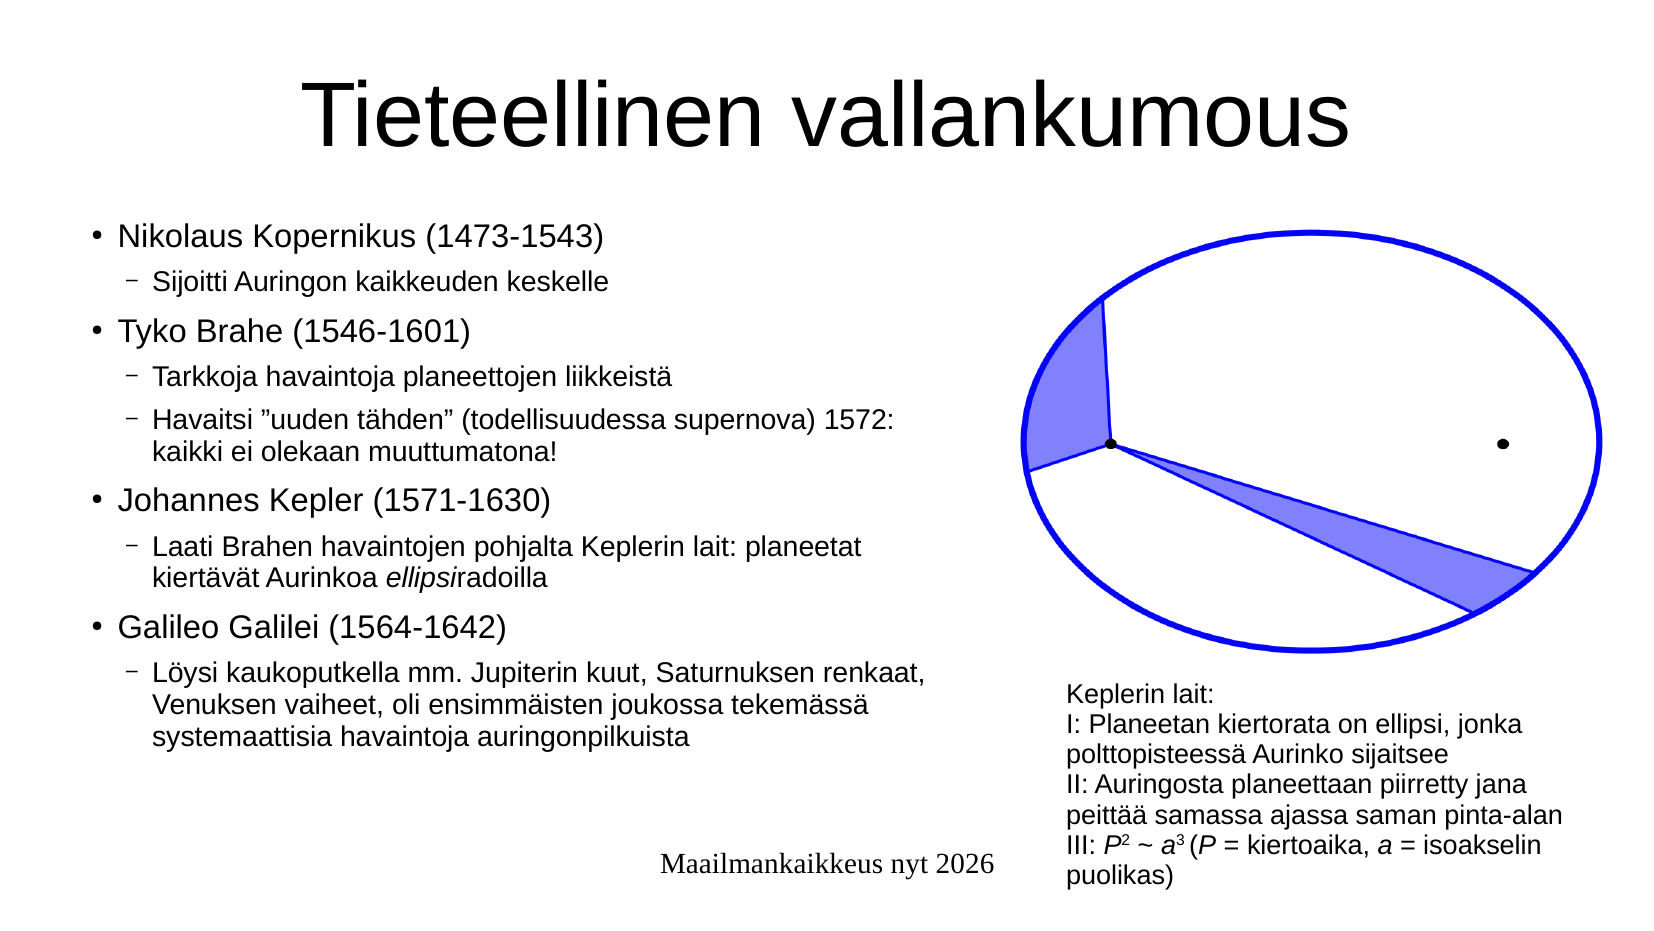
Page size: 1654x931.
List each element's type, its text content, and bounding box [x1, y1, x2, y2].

text_box Keplerin lait: I: Planeetan kiertorata on ellipsi, jonka polttopisteessä Aurinko sijaitsee II: Auringosta planeettaan piirretty jana peittää samassa ajassa saman pinta-alan III: P2 ~ a3 (P = kiertoaika, a = isoakselin puolikas) [1051, 671, 1579, 910]
picture [1001, 212, 1619, 672]
list Nikolaus Kopernikus (1473-1543) Sijoitti Auringon kaikkeuden keskelle Tyko Brahe (1546-1601) Tarkkoja havaintoja planeettojen liikkeistä Havaitsi ”uuden tähden” (todellisuudessa supernova) 1572: kaikki ei olekaan muuttumatona! Johannes Kepler (1571-1630) Laati Brahen havaintojen pohjalta Keplerin lait: planeetat kiertävät Aurinkoa ellipsiradoilla Galileo Galilei (1564-1642) Löysi kaukoputkella mm. Jupiterin kuut, Saturnuksen renkaat, Venuksen vaiheet, oli ensimmäisten joukossa tekemässä systemaattisia havaintoja auringonpilkuista [82, 217, 957, 758]
title Tieteellinen vallankumous [82, 37, 1571, 193]
